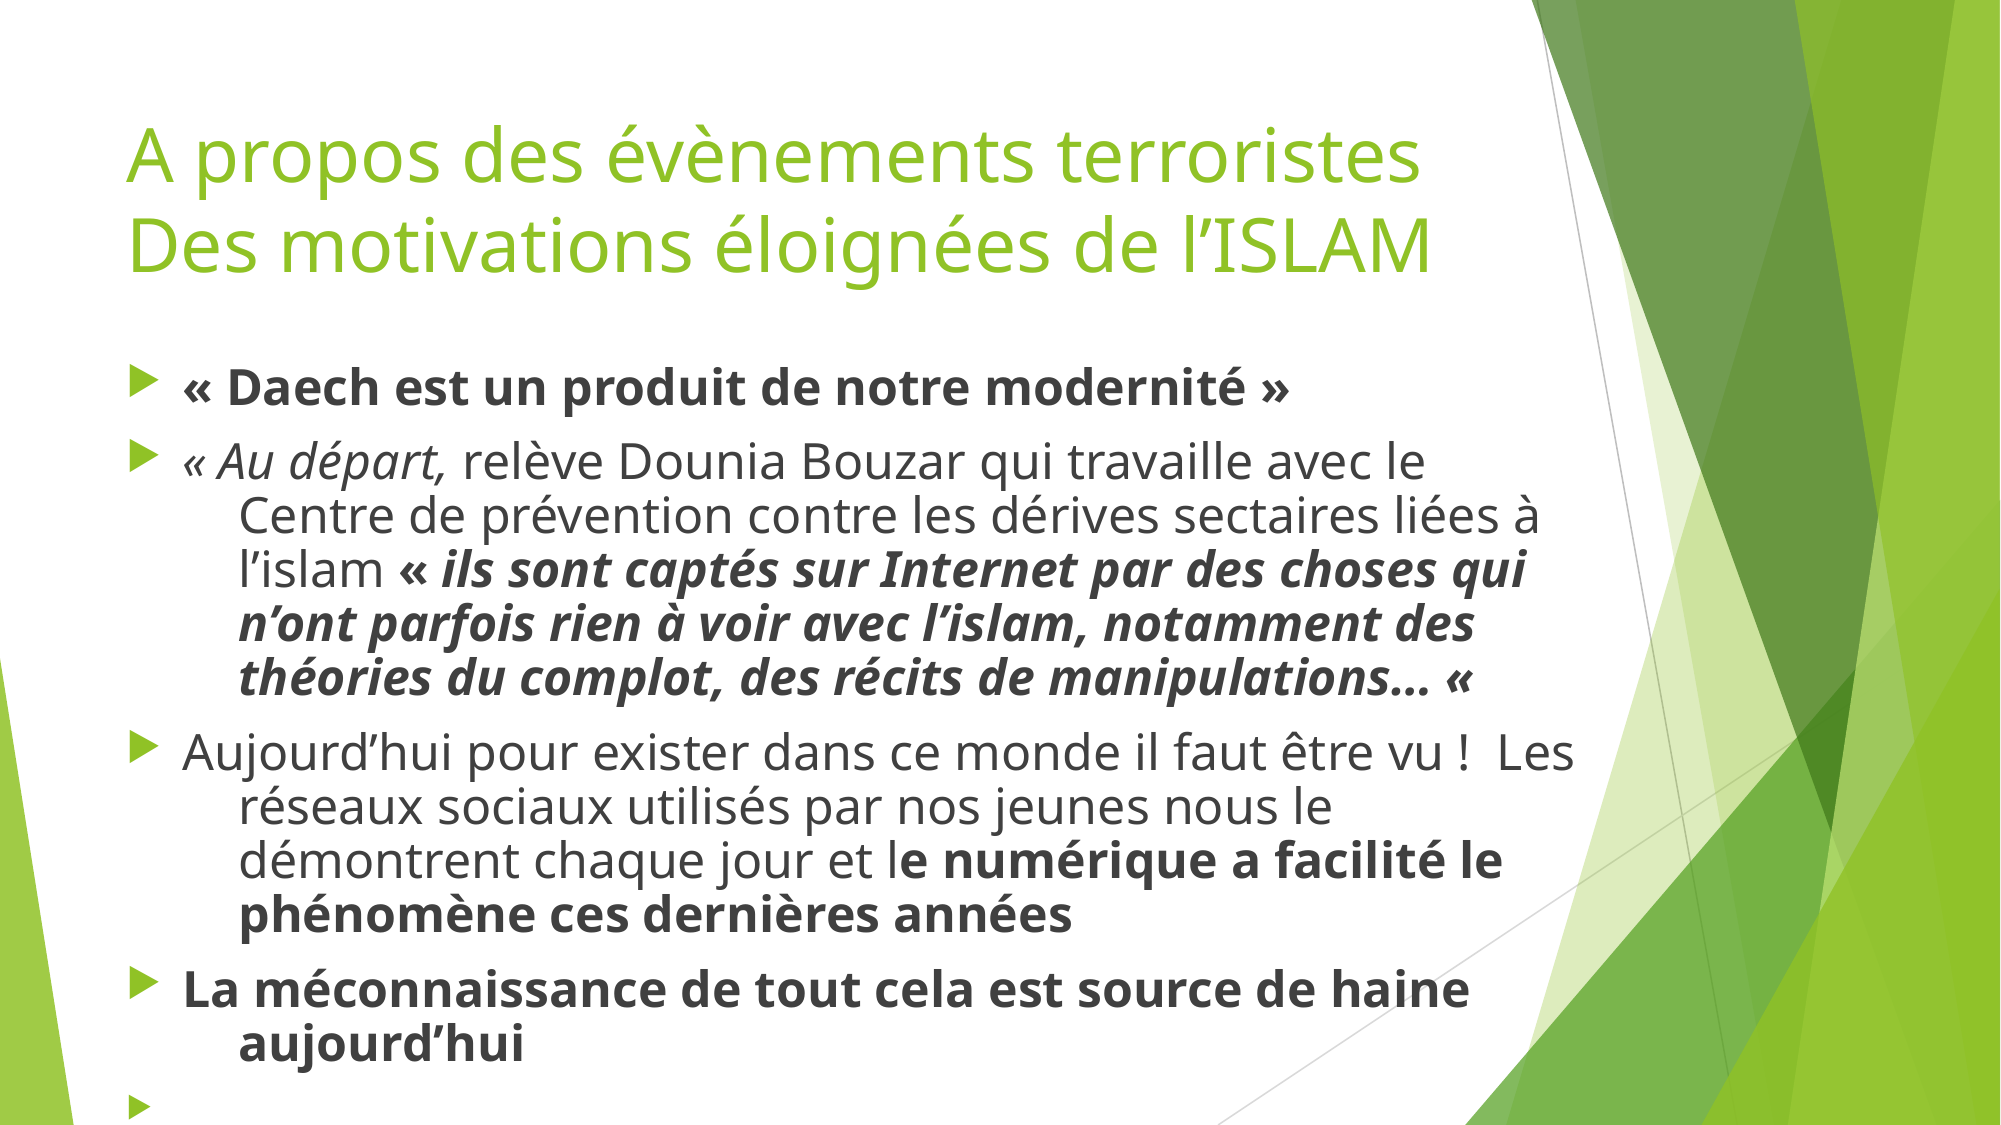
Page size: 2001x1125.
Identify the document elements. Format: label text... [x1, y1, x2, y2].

title A propos des évènements terroristes Des motivations éloignées de l’ISLAM [111, 99, 1522, 317]
list « Daech est un produit de notre modernité » « Au départ, relève Dounia Bouzar qui travaille avec le Centre de prévention contre les dérives sectaires liées à l’islam « ils sont captés sur Internet par des choses qui n’ont parfois rien à voir avec l’islam, notamment des théories du complot, des récits de manipulations… « Aujourd’hui pour exister dans ce monde il faut être vu ! Les réseaux sociaux utilisés par nos jeunes nous le démontrent chaque jour et le numérique a facilité le phénomène ces dernières années La méconnaissance de tout cela est source de haine aujourd’hui [111, 354, 1596, 1125]
